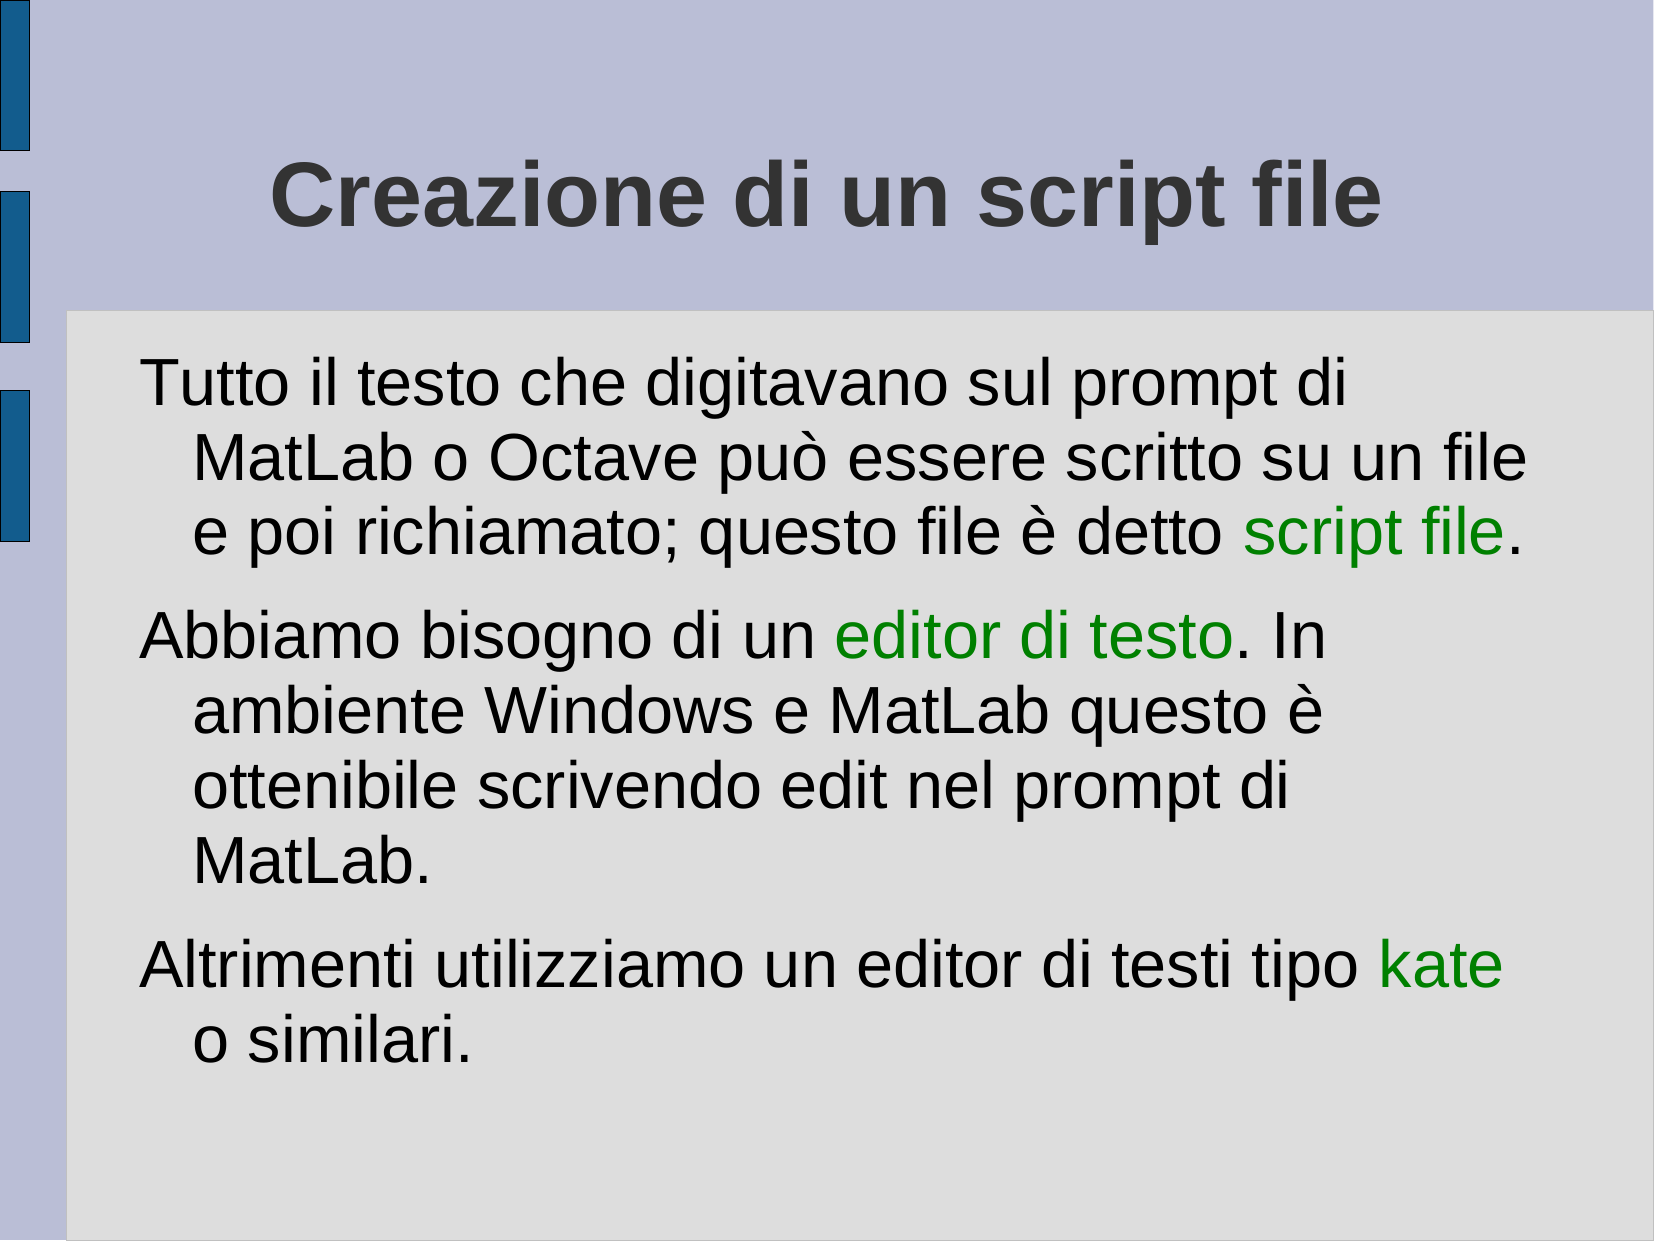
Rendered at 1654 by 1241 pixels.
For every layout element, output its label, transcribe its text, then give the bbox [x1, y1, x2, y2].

list Tutto il testo che digitavano sul prompt di MatLab o Octave può essere scritto su un file e poi richiamato; questo file è detto script file. Abbiamo bisogno di un editor di testo. In ambiente Windows e MatLab questo è ottenibile scrivendo edit nel prompt di MatLab. Altrimenti utilizziamo un editor di testi tipo kate o similari. [121, 344, 1534, 1112]
title Creazione di un script file [121, 98, 1534, 291]
